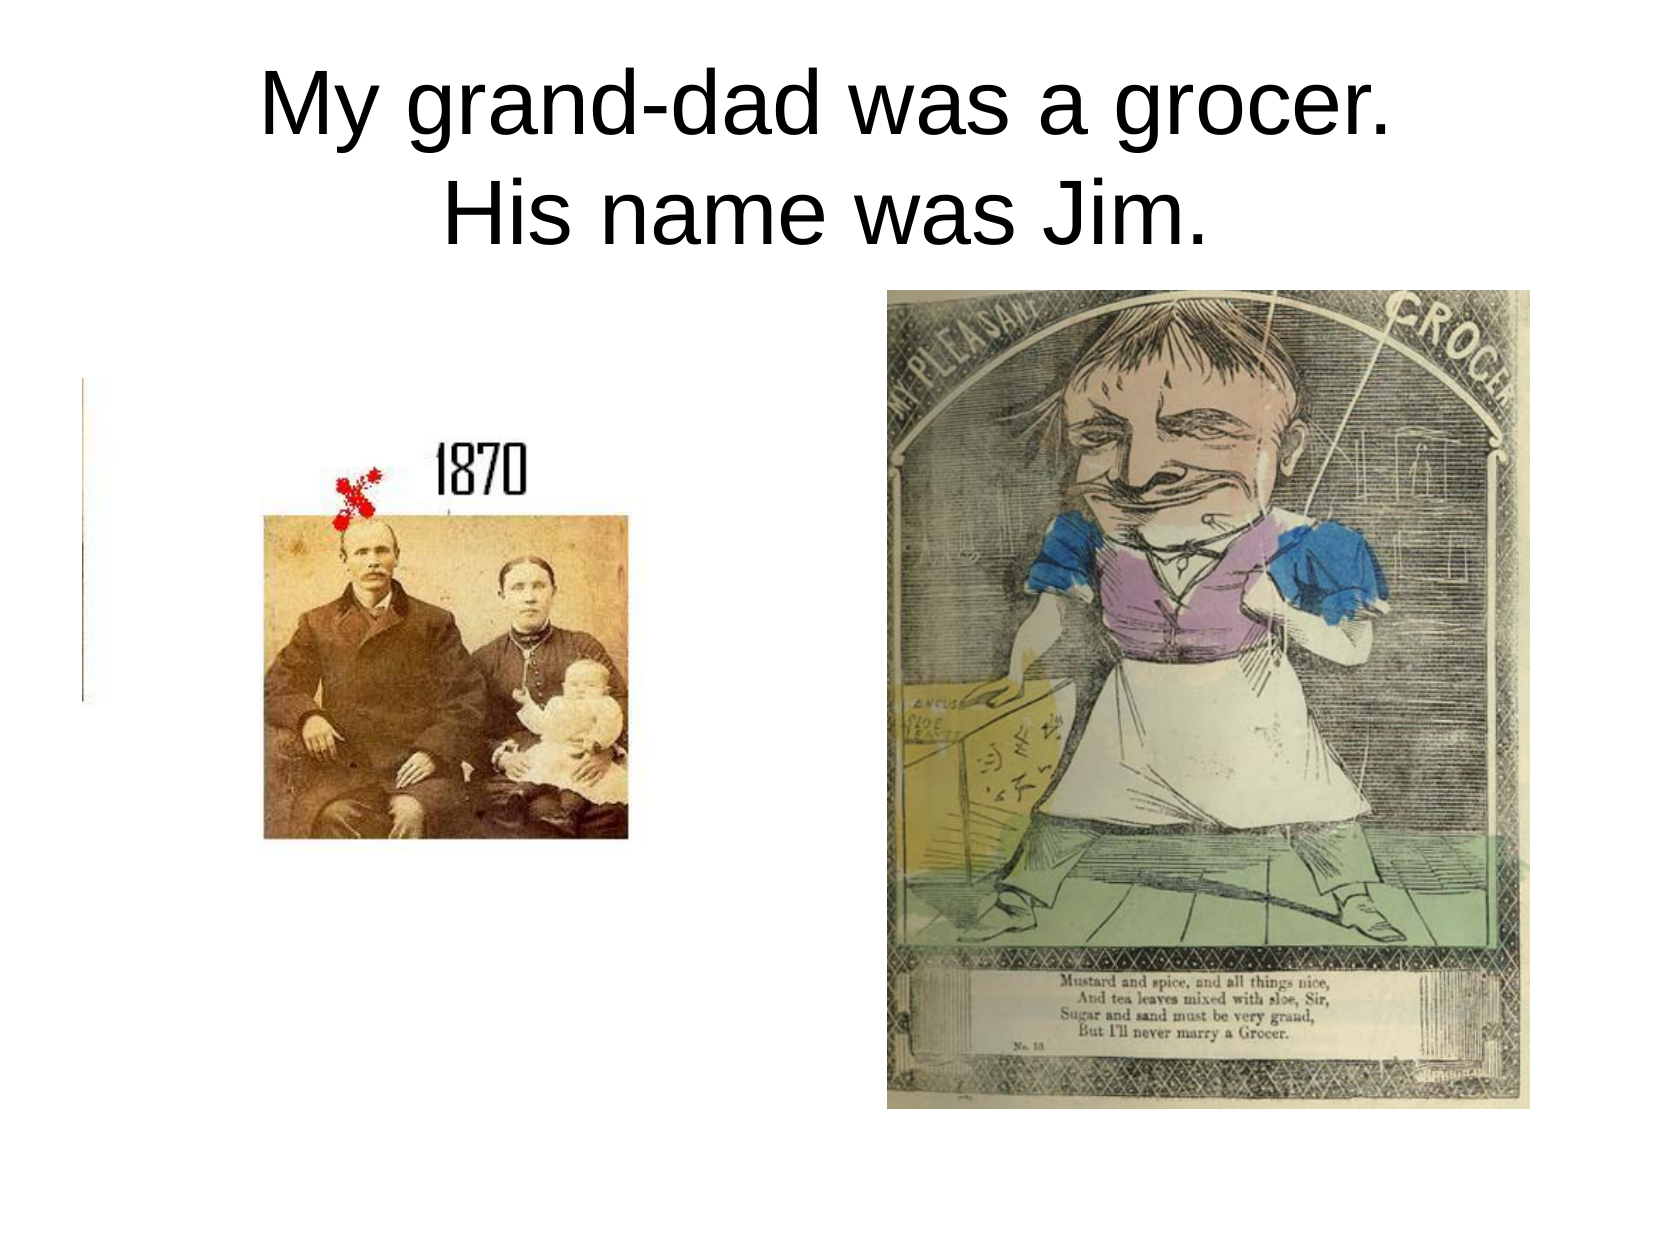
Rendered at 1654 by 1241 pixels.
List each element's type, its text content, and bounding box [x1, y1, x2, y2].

title My grand-dad was a grocer. His name was Jim. [82, 49, 1571, 257]
picture [887, 290, 1530, 1109]
picture [82, 379, 809, 1020]
